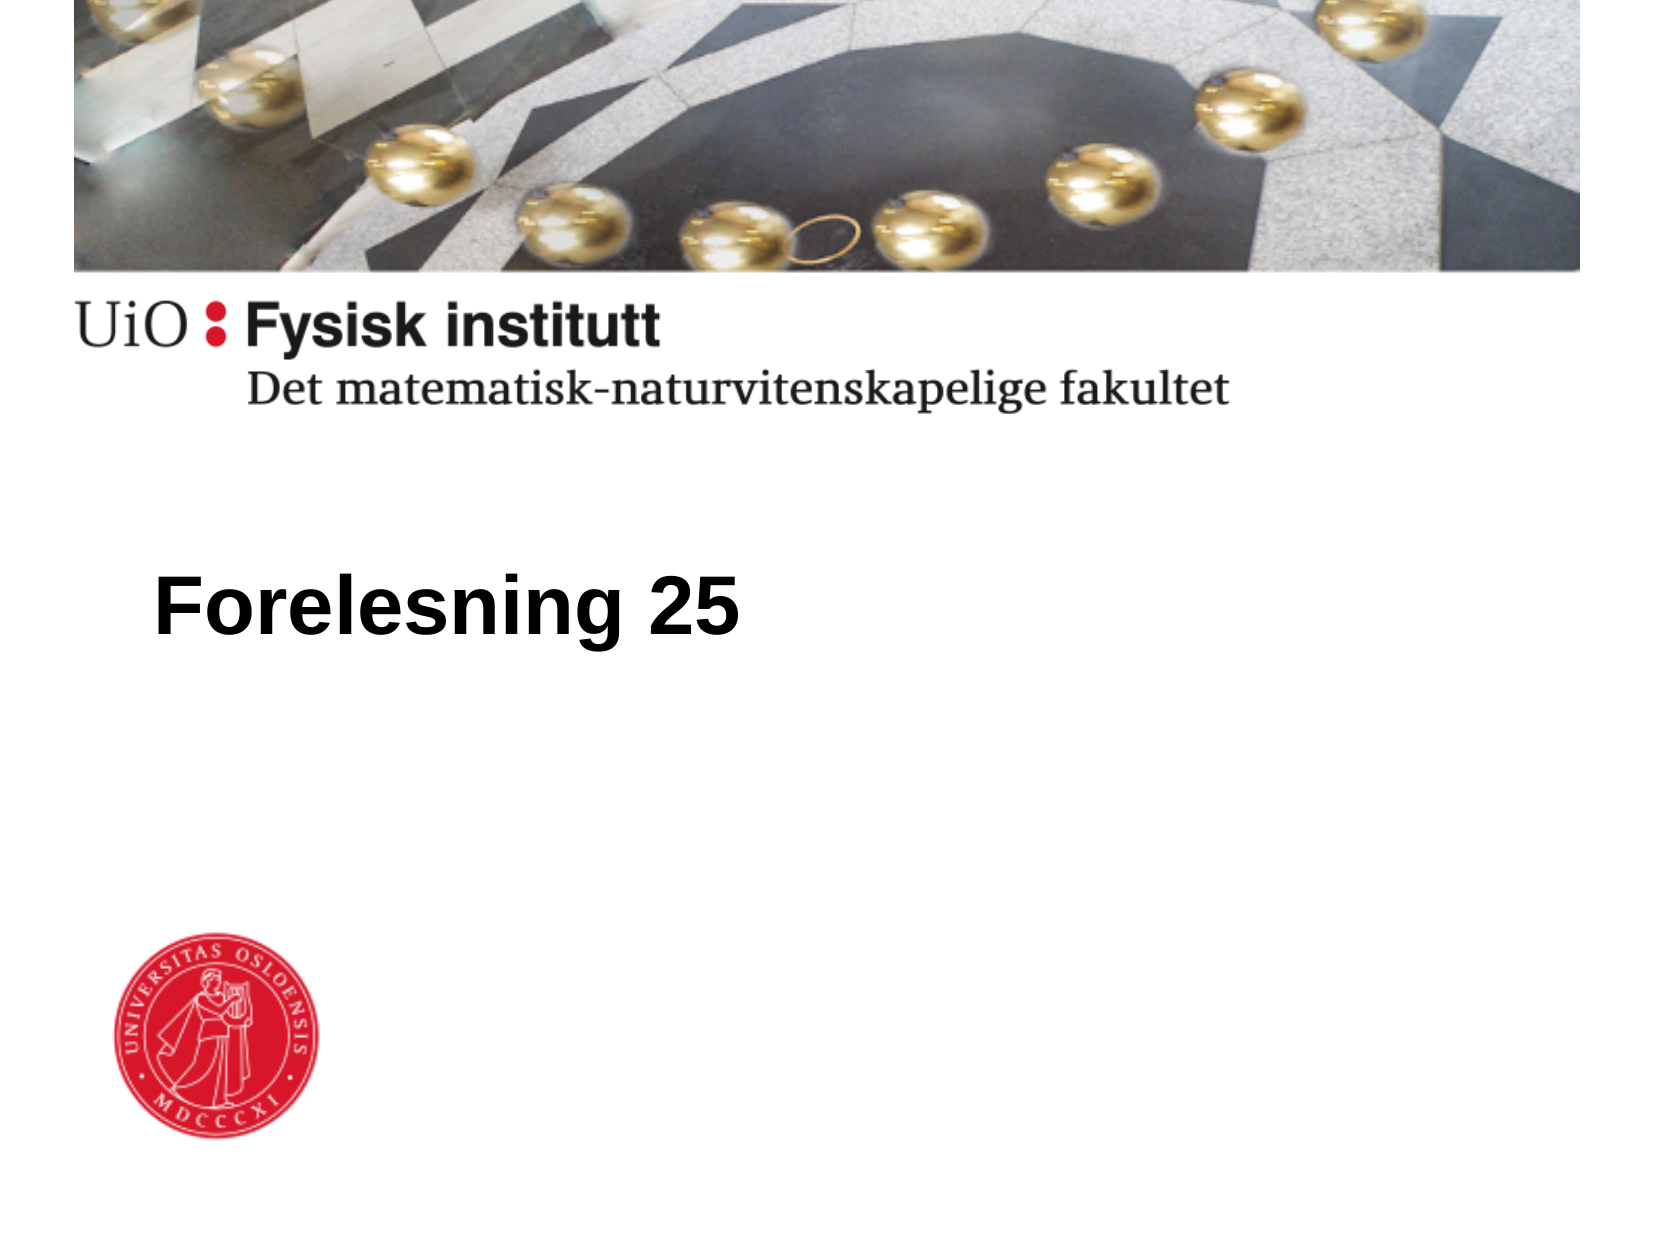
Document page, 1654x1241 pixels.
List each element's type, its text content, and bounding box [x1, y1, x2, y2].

picture [74, 0, 1580, 280]
subtitle Forelesning 25 [153, 545, 1418, 666]
picture [72, 292, 1238, 420]
picture [109, 927, 326, 1147]
